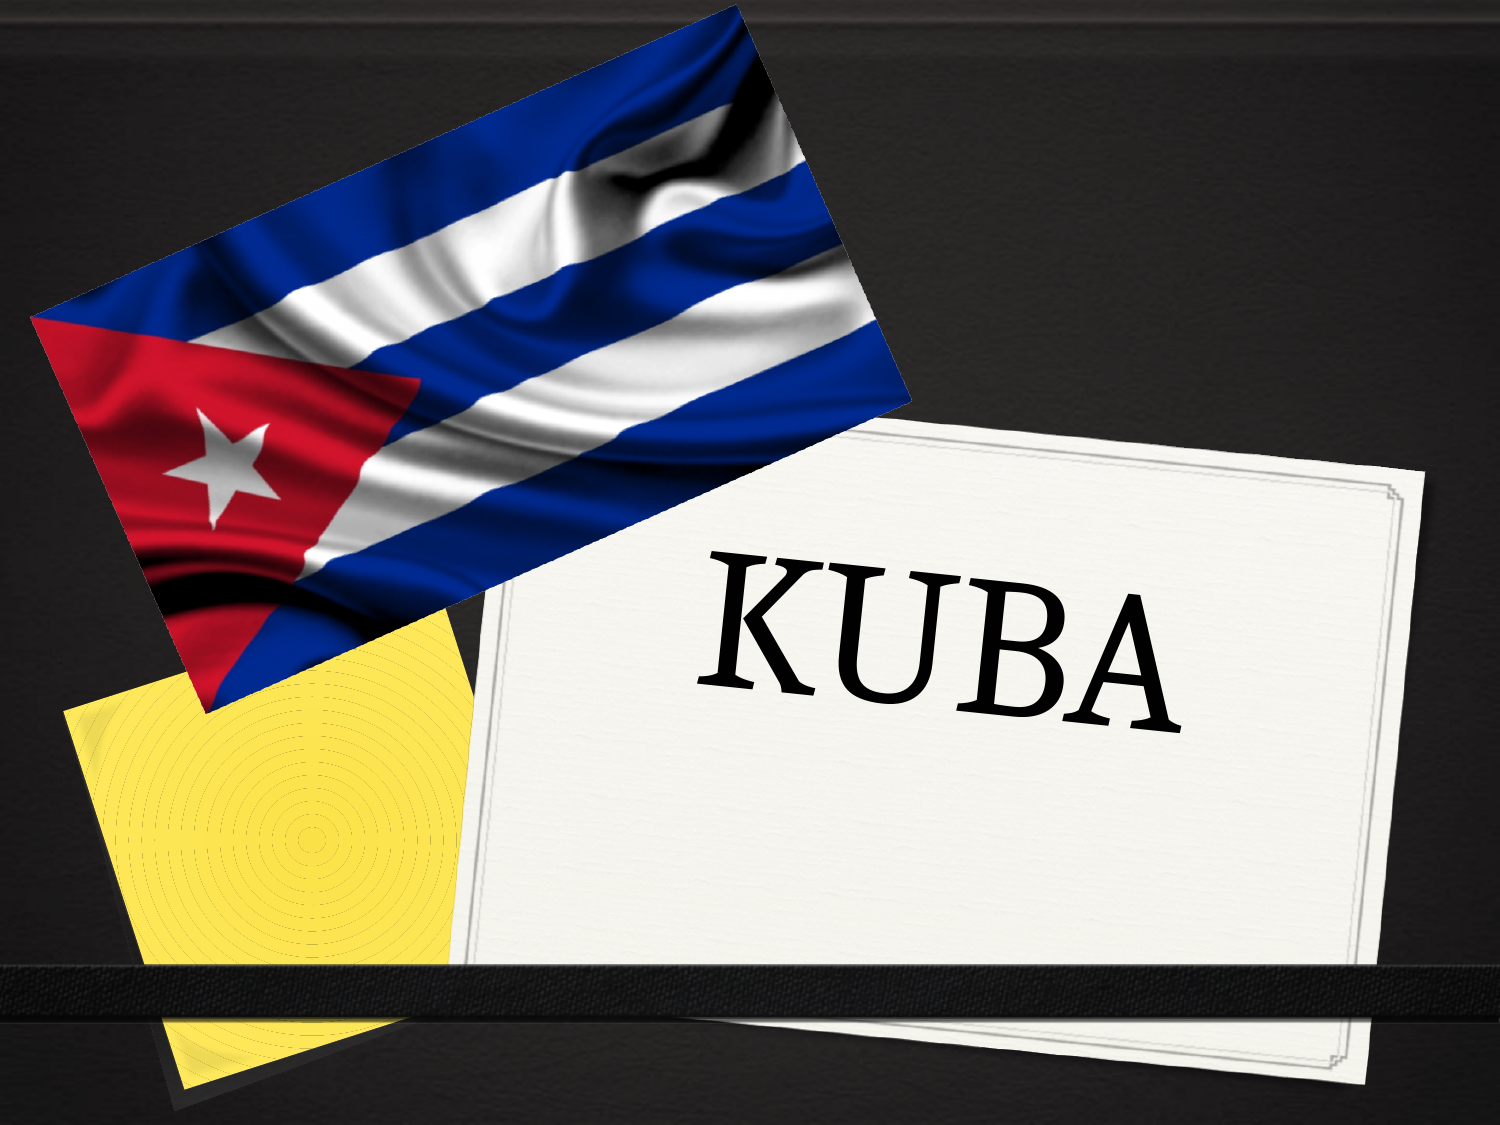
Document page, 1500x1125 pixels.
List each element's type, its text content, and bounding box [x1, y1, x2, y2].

title KUBA [536, 473, 1355, 798]
picture [0, 1023, 1500, 1125]
picture [168, 1024, 261, 1084]
picture [0, 0, 1500, 1021]
